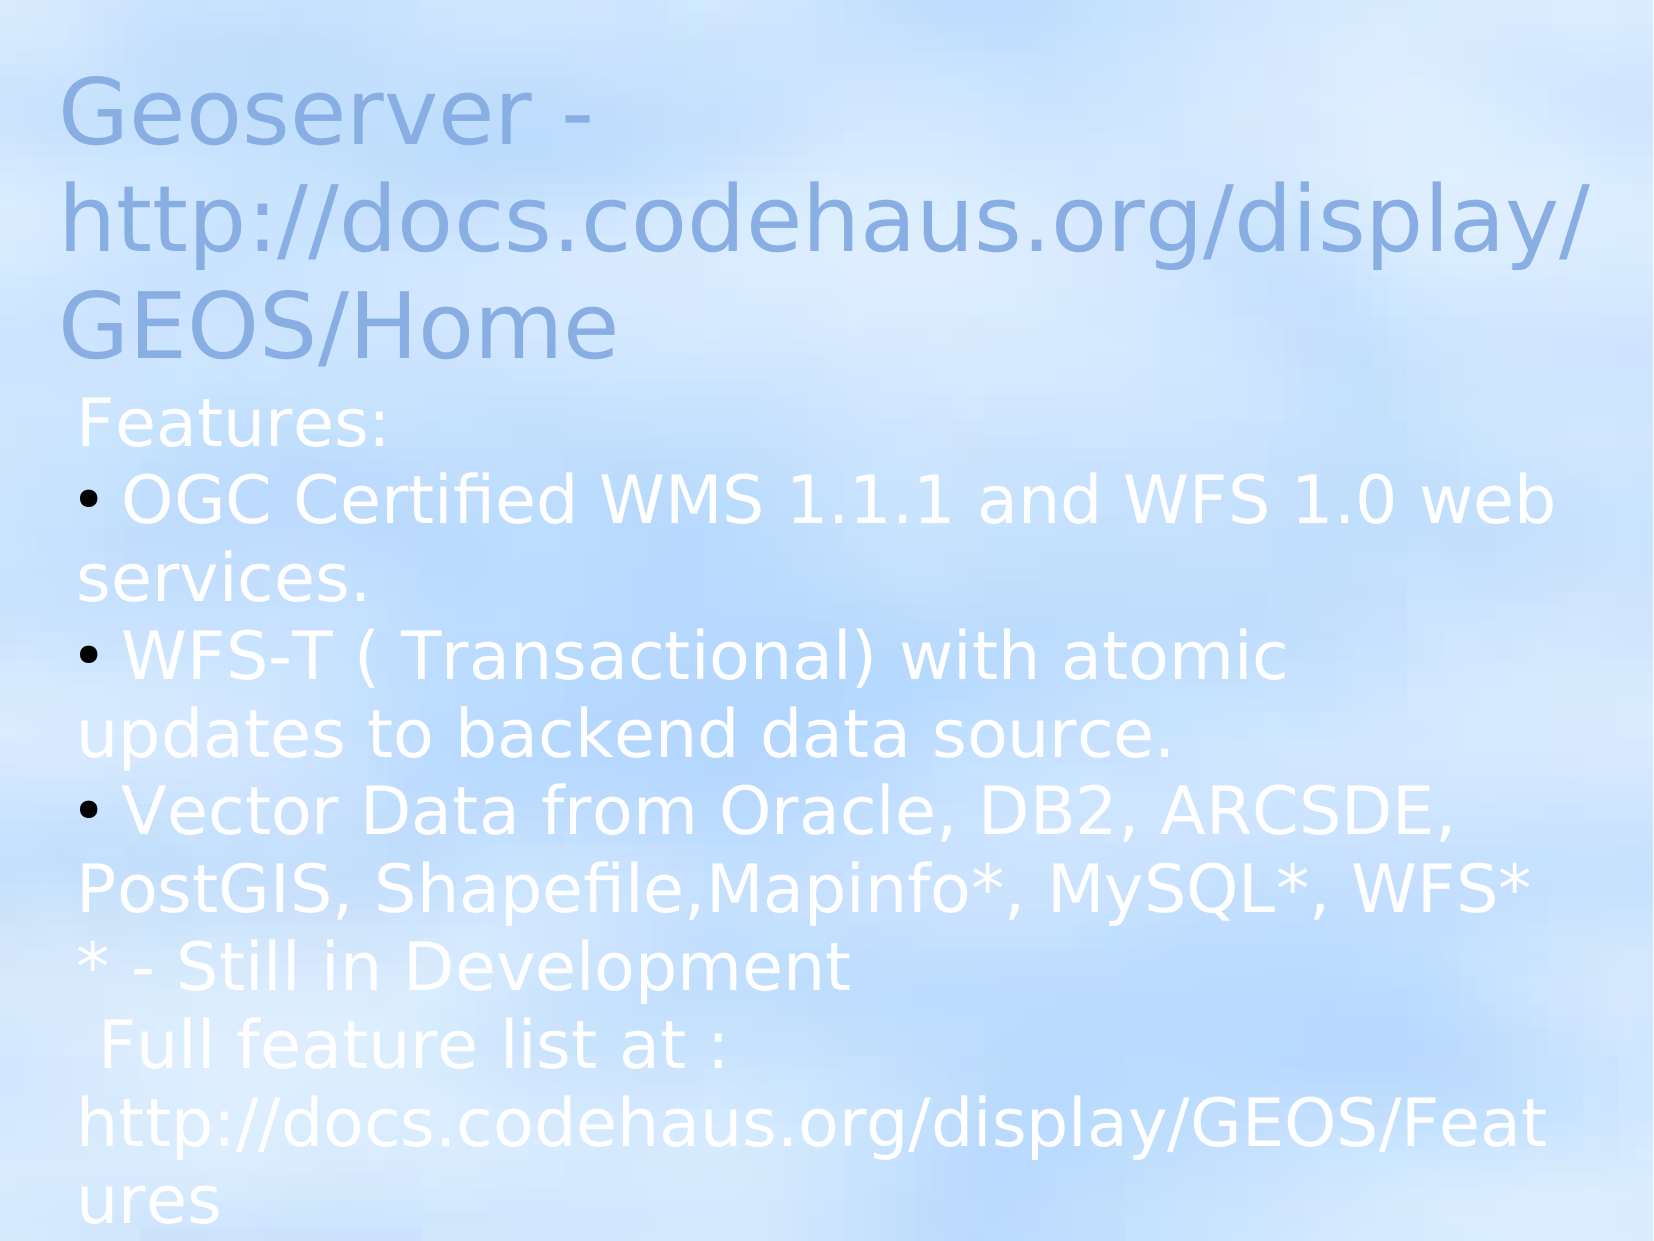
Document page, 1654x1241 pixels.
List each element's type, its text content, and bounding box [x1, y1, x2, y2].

subtitle Features: OGC Certified WMS 1.1.1 and WFS 1.0 web services. WFS-T ( Transactional) with atomic updates to backend data source. Vector Data from Oracle, DB2, ARCSDE, PostGIS, Shapefile,Mapinfo*, MySQL*, WFS* * - Still in Development Full feature list at : http://docs.codehaus.org/display/GEOS/Features [76, 383, 1565, 1240]
title Geoserver - http://docs.codehaus.org/display/GEOS/Home [58, 59, 1600, 381]
picture [0, 0, 1654, 1241]
